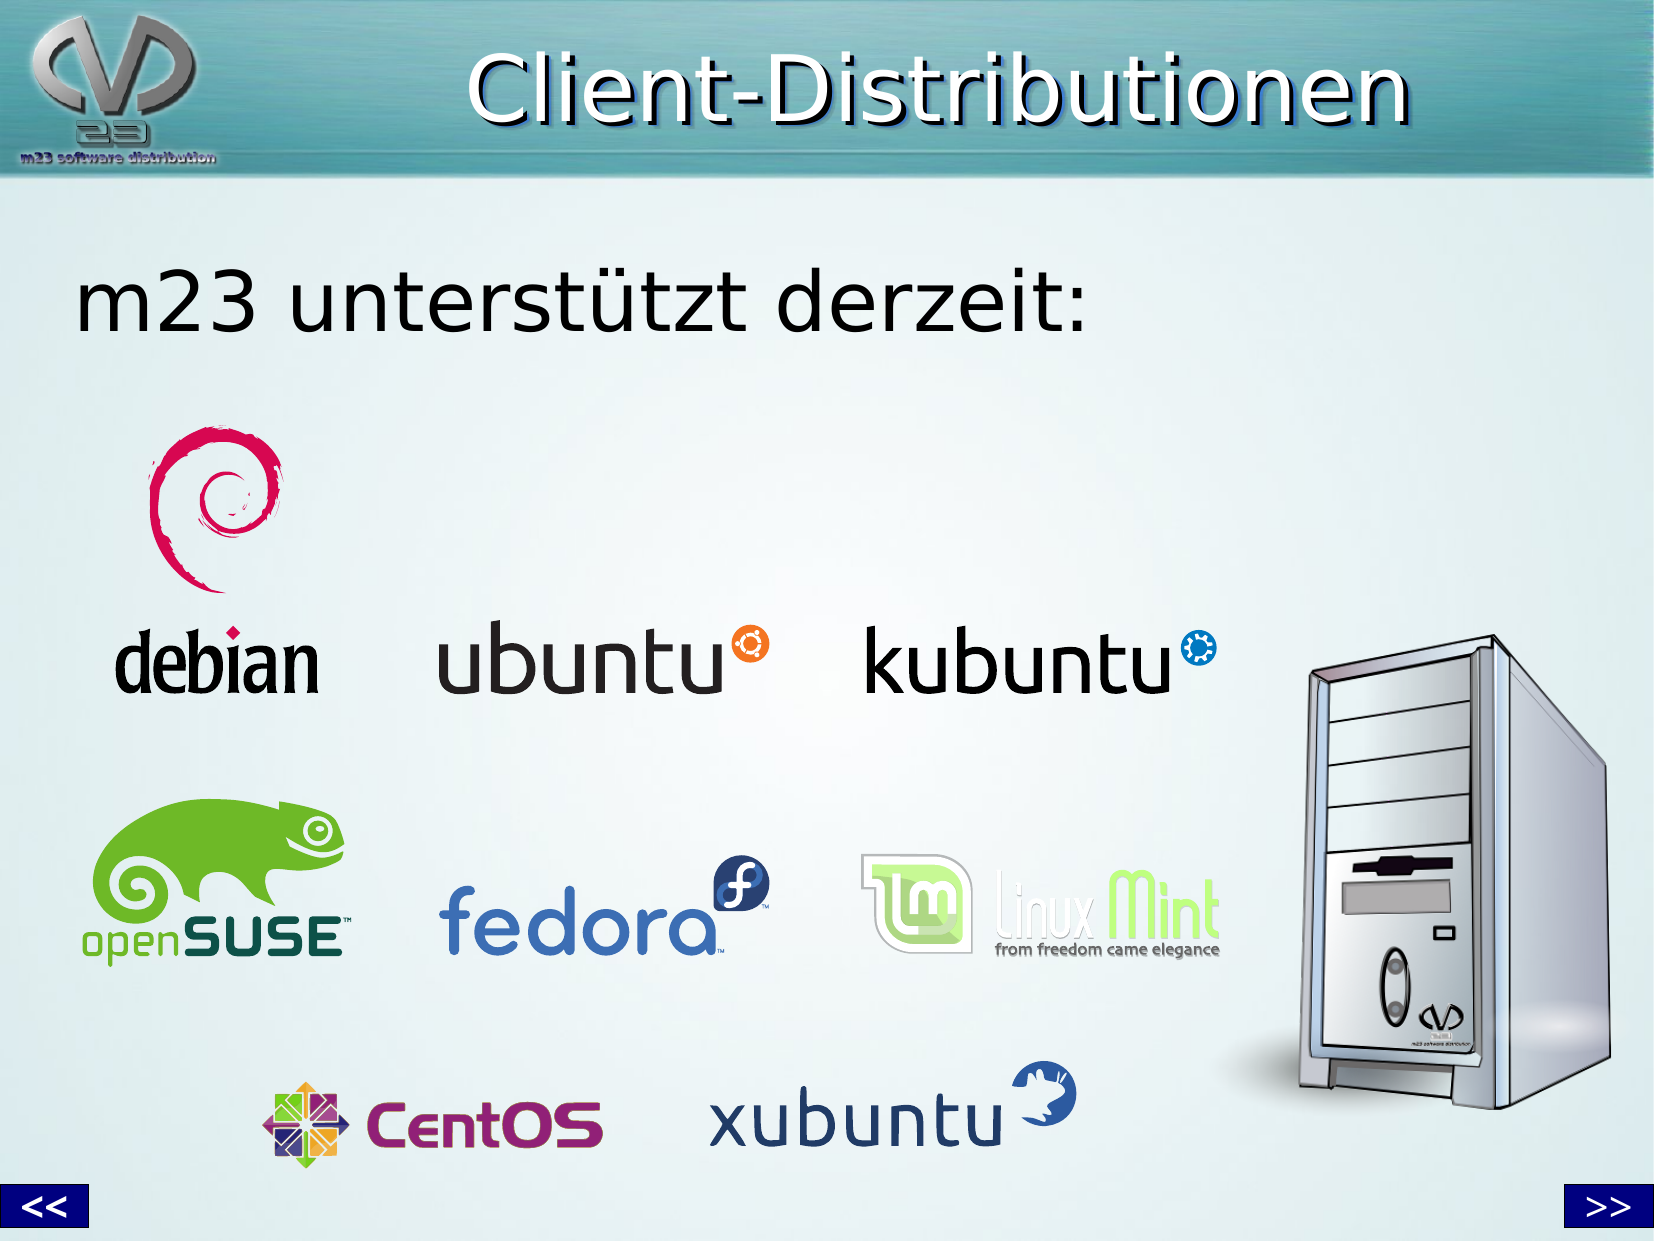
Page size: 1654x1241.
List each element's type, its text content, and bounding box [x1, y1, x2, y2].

text_box m23 unterstützt derzeit: [73, 254, 1595, 352]
title Client-Distributionen [224, 2, 1654, 178]
picture [0, 0, 1654, 1241]
